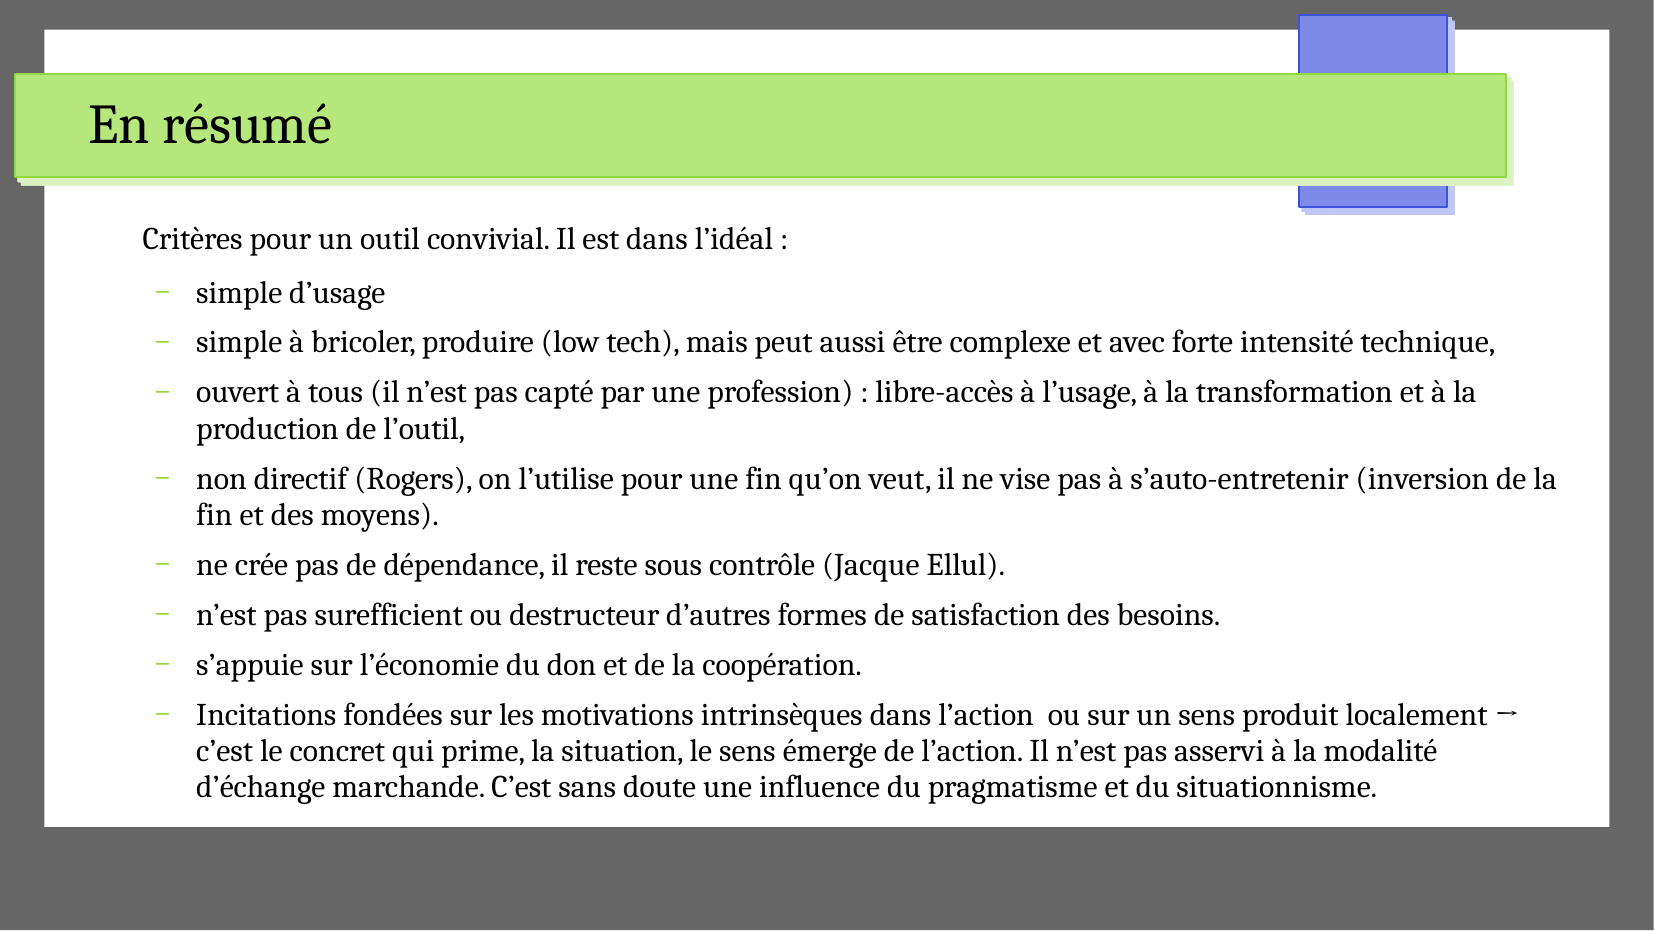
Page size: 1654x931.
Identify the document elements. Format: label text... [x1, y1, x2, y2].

title En résumé [88, 73, 1506, 178]
list Critères pour un outil convivial. Il est dans l’idéal : simple d’usage simple à bricoler, produire (low tech), mais peut aussi être complexe et avec forte intensité technique, ouvert à tous (il n’est pas capté par une profession) : libre-accès à l’usage, à la transformation et à la production de l’outil, non directif (Rogers), on l’utilise pour une fin qu’on veut, il ne vise pas à s’auto-entretenir (inversion de la fin et des moyens). ne crée pas de dépendance, il reste sous contrôle (Jacque Ellul). n’est pas surefficient ou destructeur d’autres formes de satisfaction des besoins. s’appuie sur l’économie du don et de la coopération. Incitations fondées sur les motivations intrinsèques dans l’action ou sur un sens produit localement → c’est le concret qui prime, la situation, le sens émerge de l’action. Il n’est pas asservi à la modalité d’échange marchande. C’est sans doute une influence du pragmatisme et du situationnisme. [88, 221, 1565, 813]
